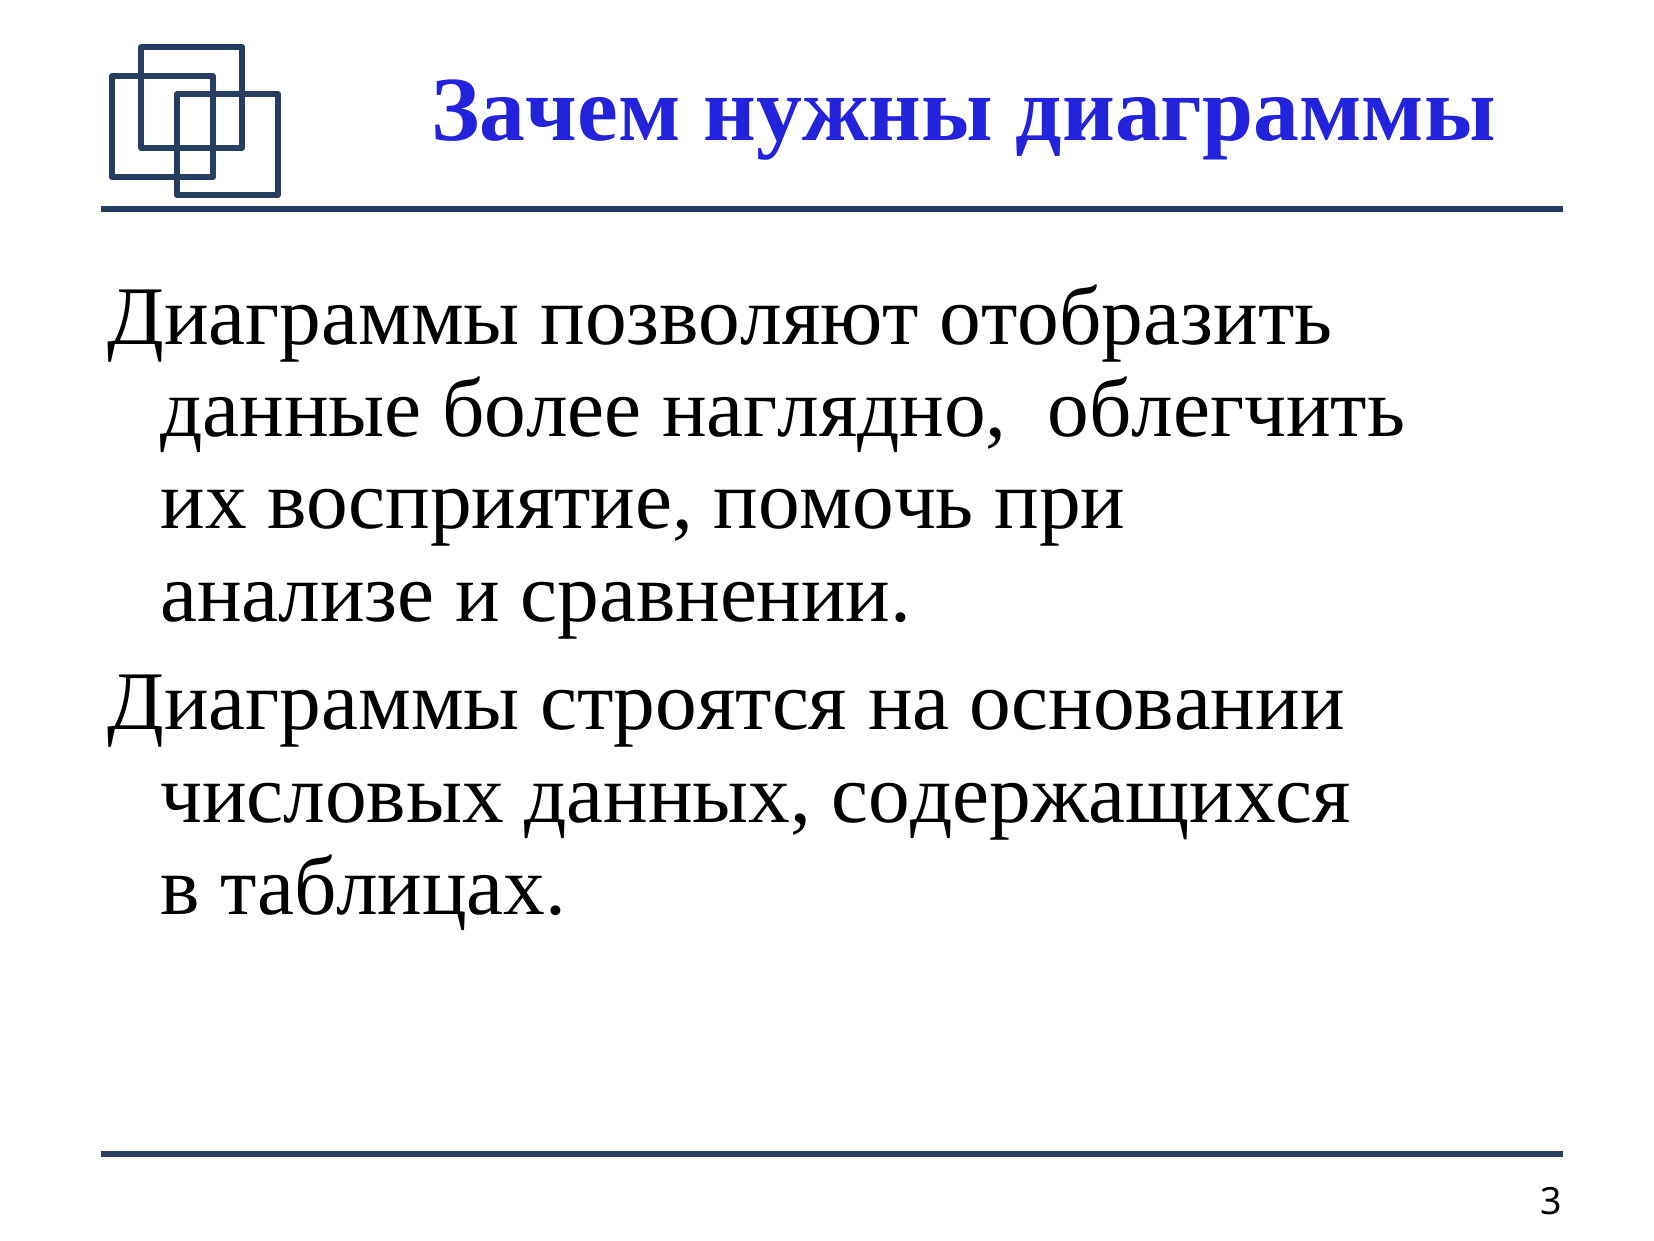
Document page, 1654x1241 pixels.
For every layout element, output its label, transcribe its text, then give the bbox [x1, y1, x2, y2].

list Диаграммы позволяют отобразить данные более наглядно, облегчить их восприятие, помочь при анализе и сравнении. Диаграммы строятся на основании числовых данных, содержащихся в таблицах. [75, 262, 1426, 1006]
text_box Зачем нужны диаграммы [393, 59, 1536, 161]
